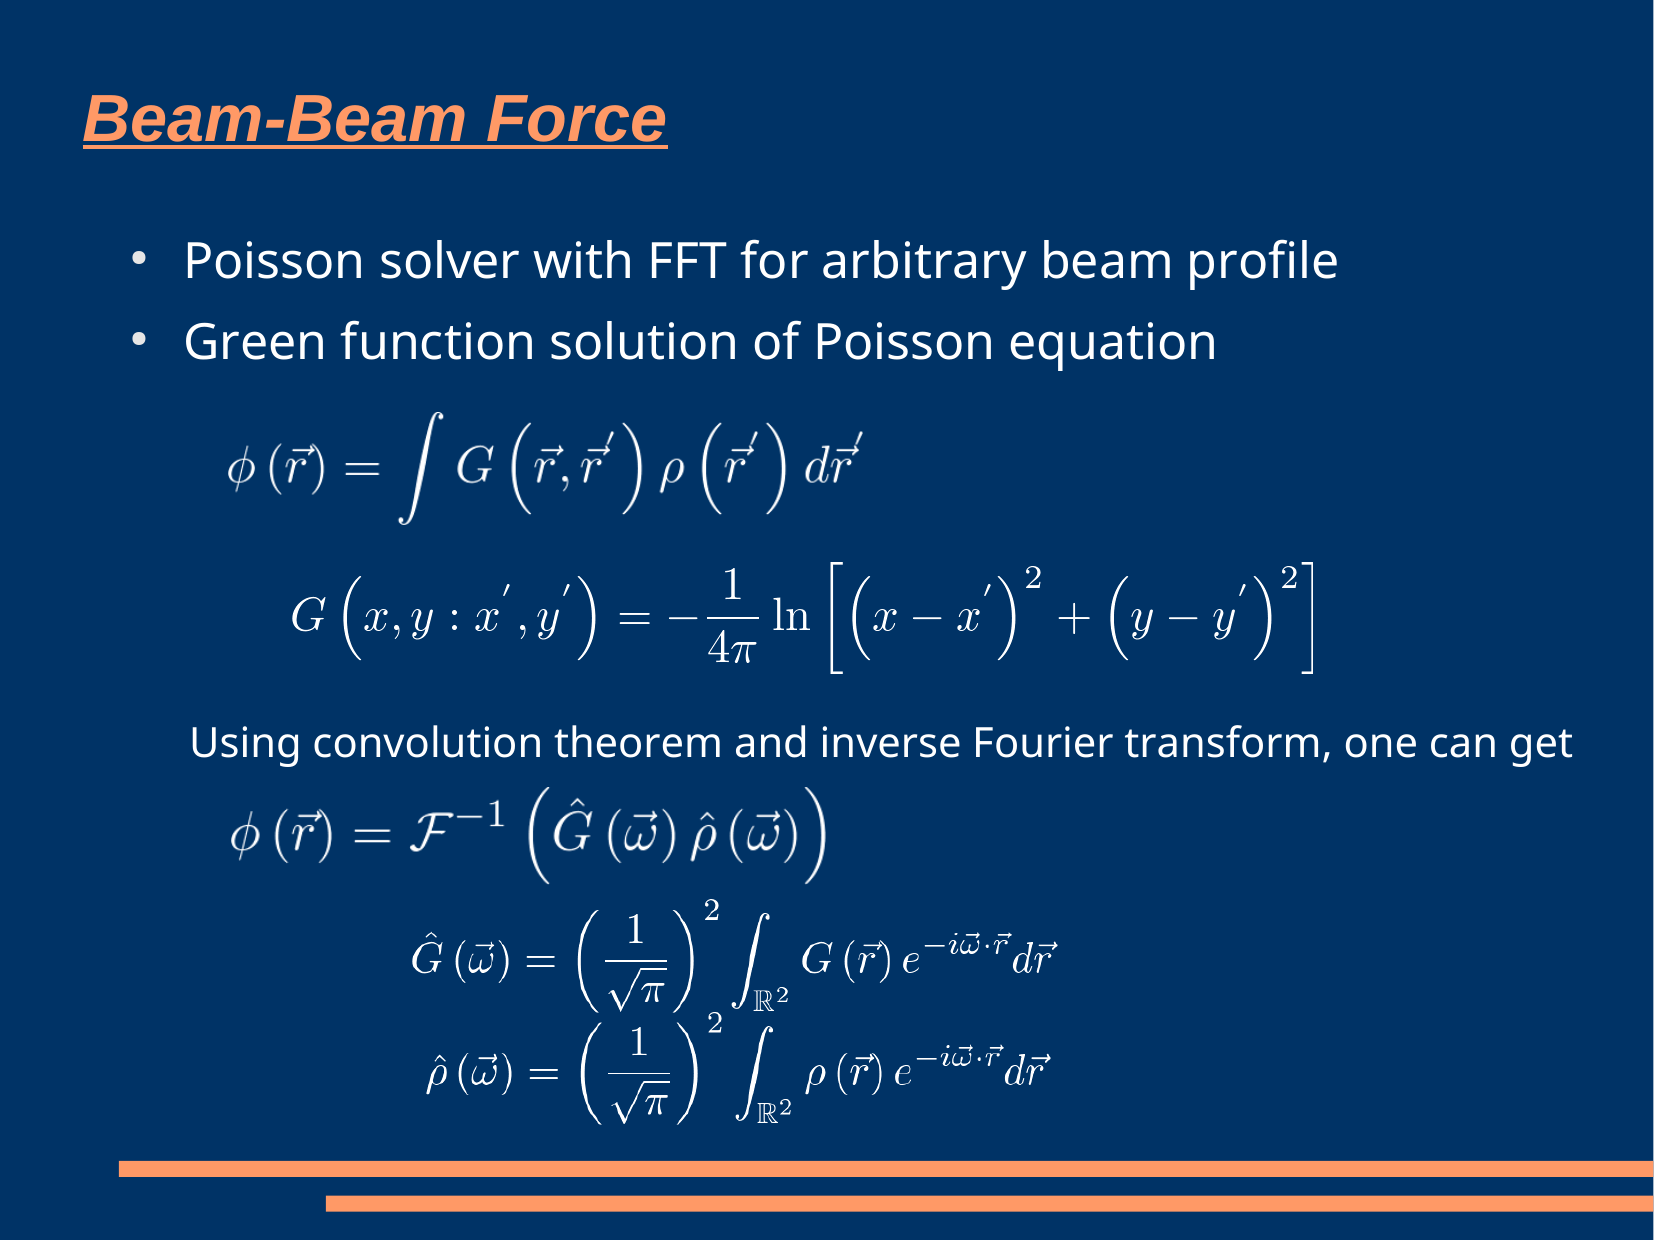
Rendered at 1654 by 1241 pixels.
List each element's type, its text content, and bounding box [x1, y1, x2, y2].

list Poisson solver with FFT for arbitrary beam profile Green function solution of Poisson equation [112, 225, 1524, 377]
picture [228, 412, 863, 526]
picture [292, 562, 1313, 676]
picture [412, 899, 1058, 1126]
title Beam-Beam Force [82, 49, 1571, 188]
list Using convolution theorem and inverse Fourier transform, one can get [189, 712, 1600, 788]
picture [231, 787, 826, 886]
